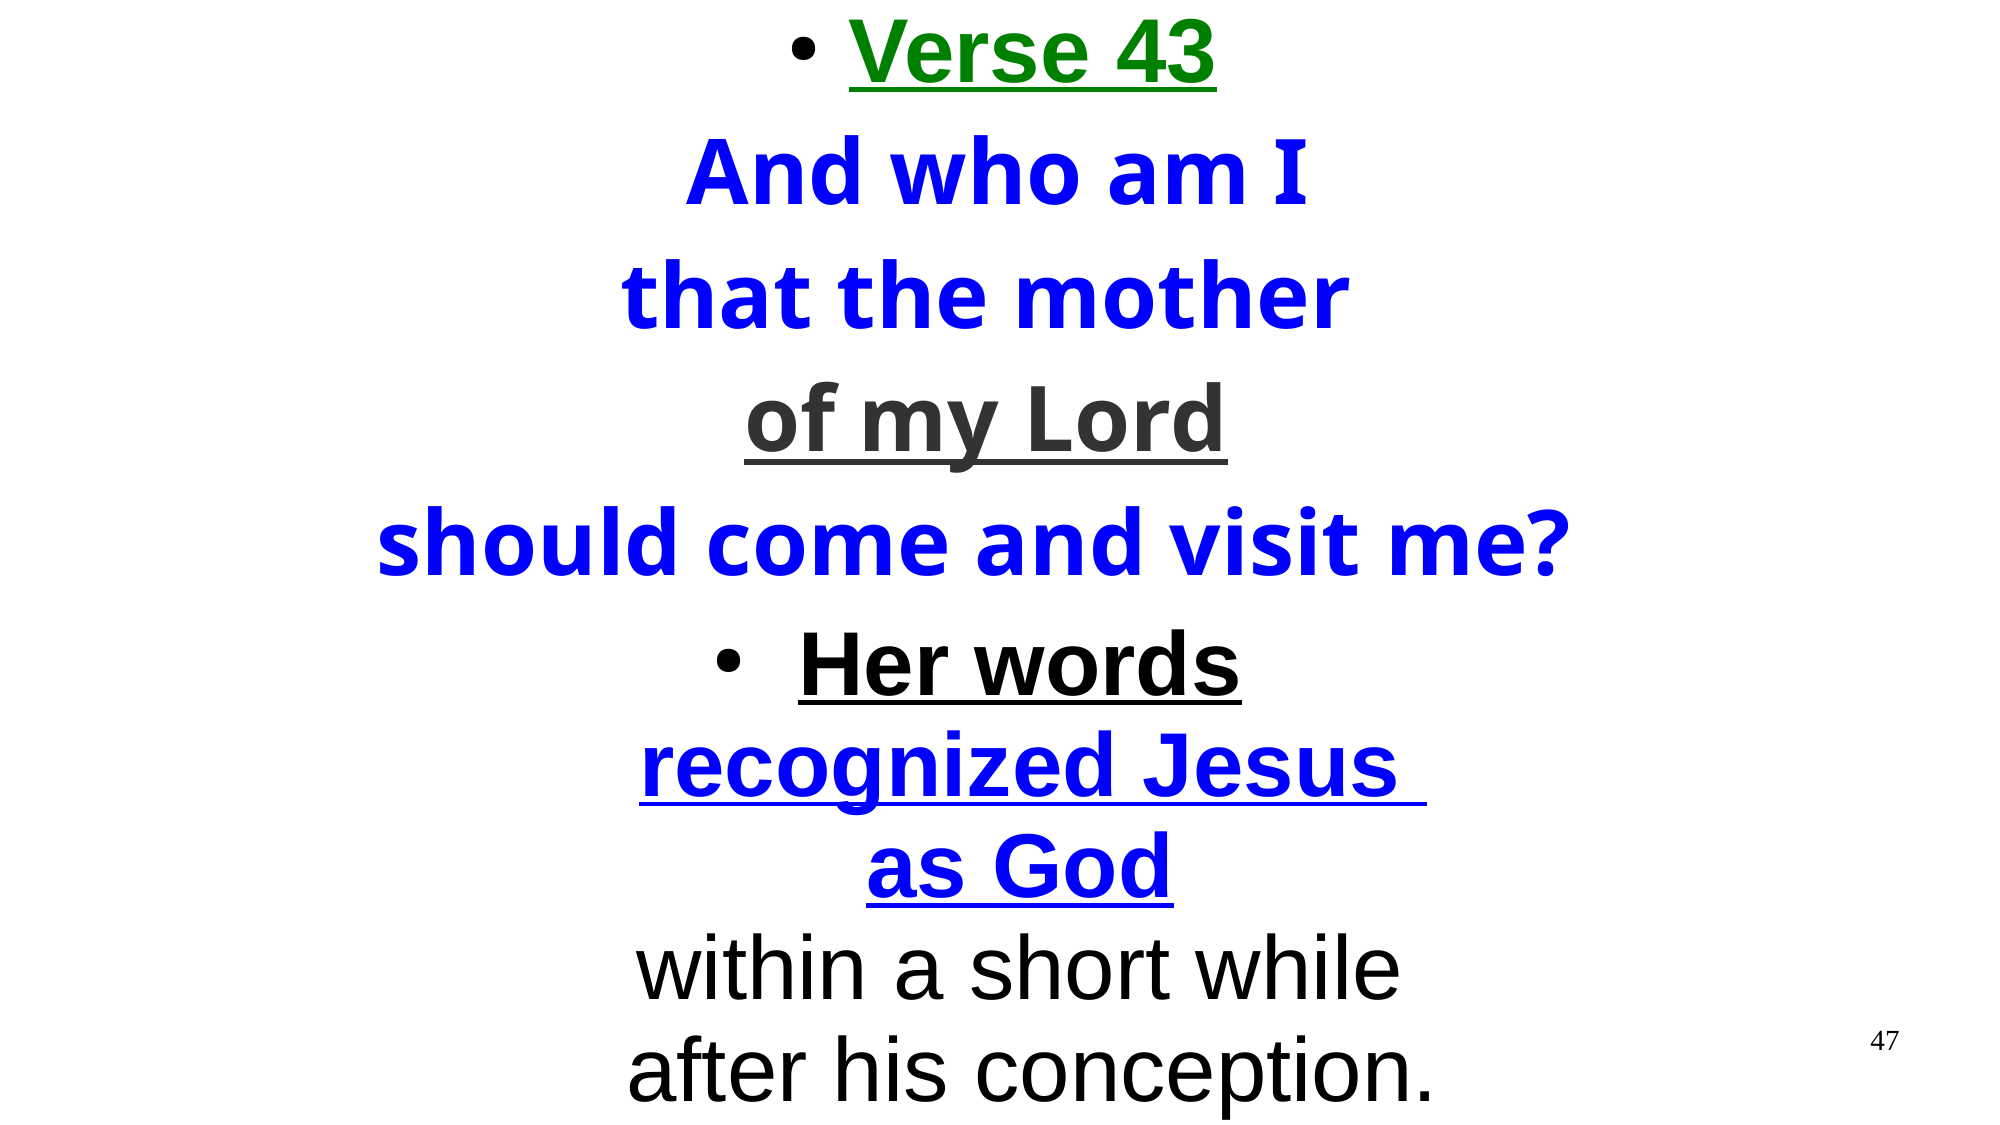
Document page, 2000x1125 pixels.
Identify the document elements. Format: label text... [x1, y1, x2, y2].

list Verse 43 And who am I that the mother of my Lord should come and visit me? Her words recognized Jesus as God within a short while after his conception. [0, 0, 1996, 1123]
